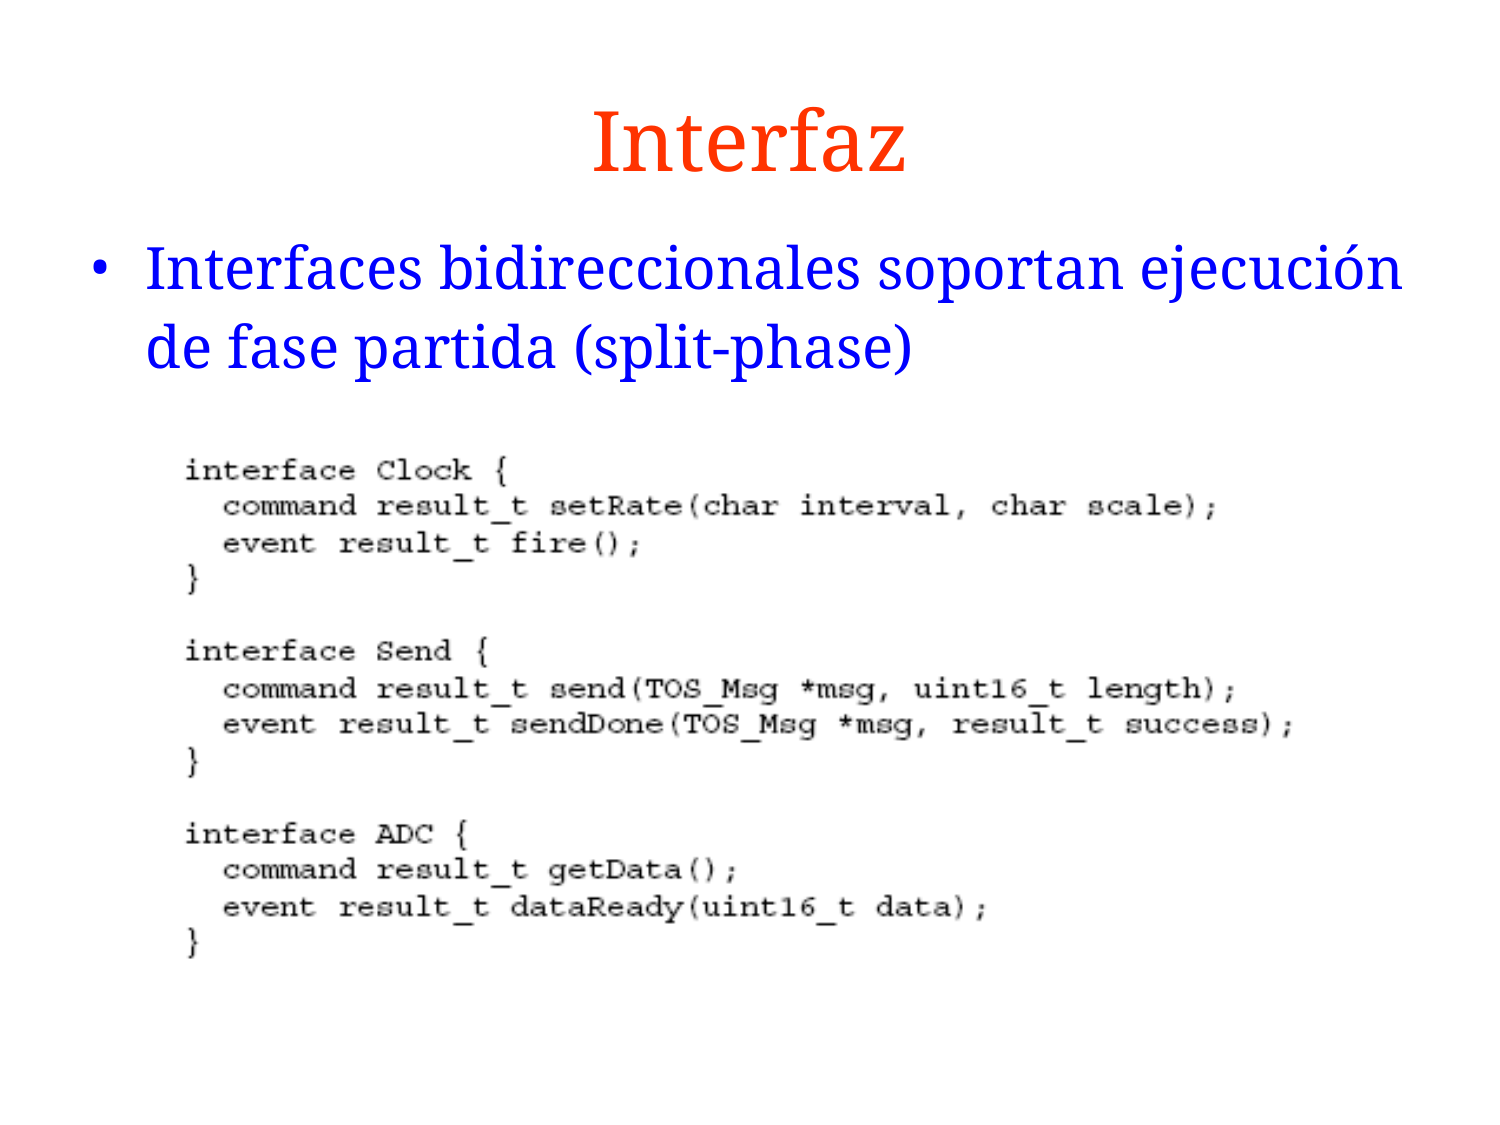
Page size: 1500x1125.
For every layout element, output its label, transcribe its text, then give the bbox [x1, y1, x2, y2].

title Interfaz [75, 76, 1426, 201]
list Interfaces bidireccionales soportan ejecución de fase partida (split-phase) [75, 219, 1426, 415]
picture [112, 424, 1338, 1024]
